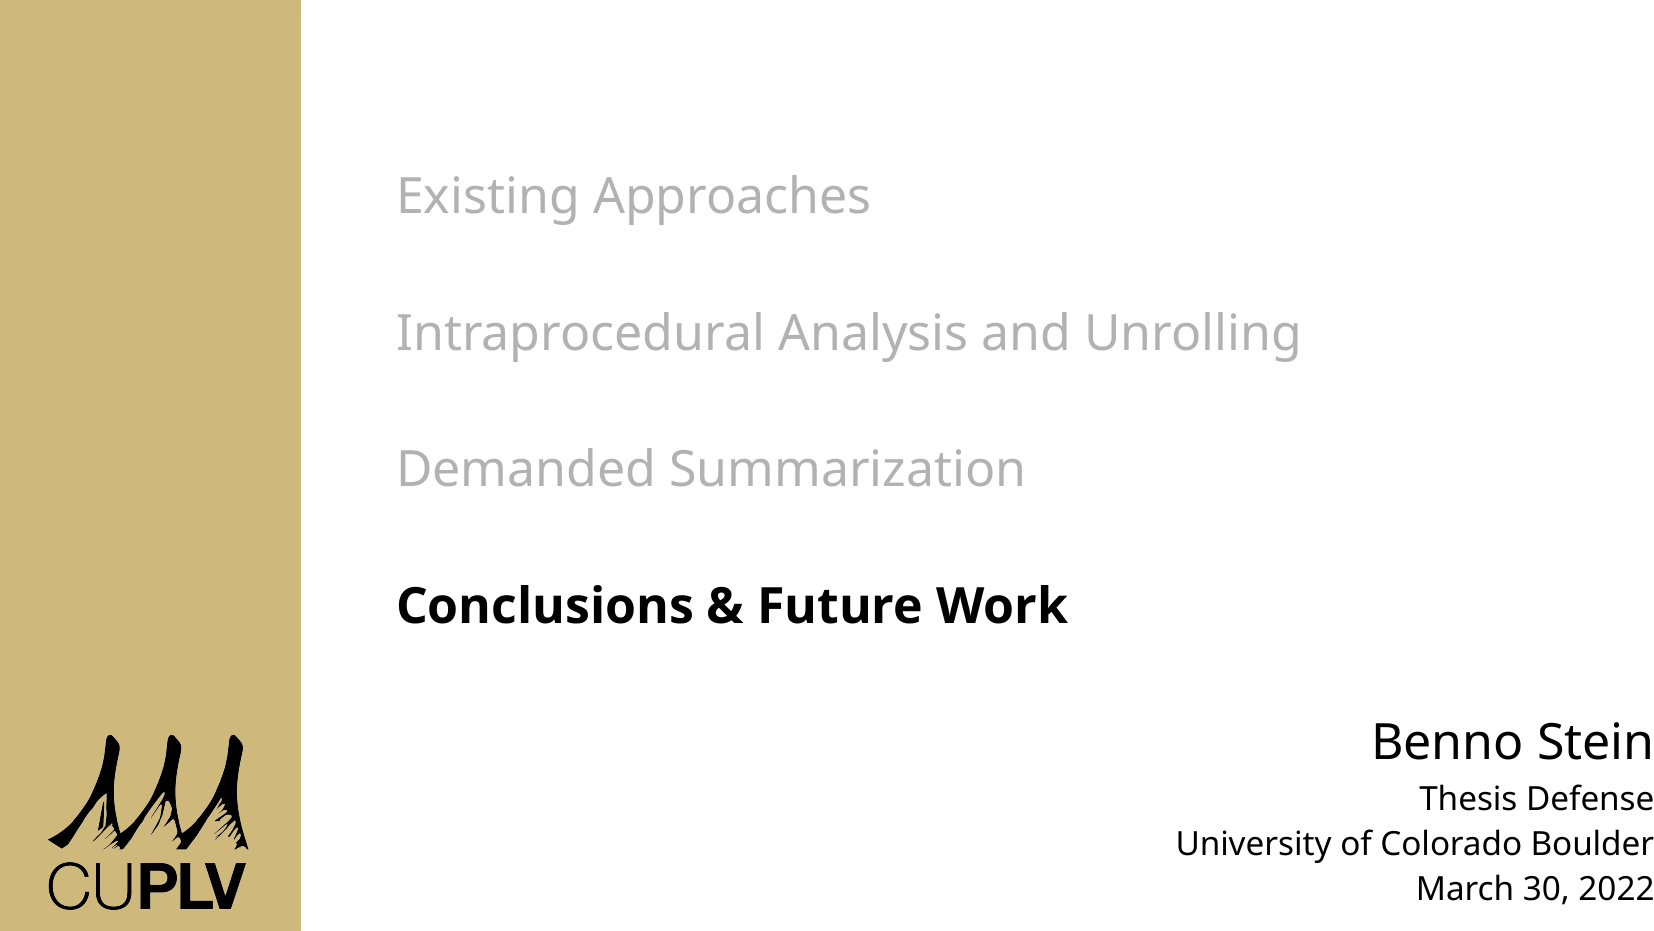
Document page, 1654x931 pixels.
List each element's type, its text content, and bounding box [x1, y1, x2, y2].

text_box [0, 0, 300, 931]
picture [36, 707, 261, 931]
text_box Benno Stein Thesis Defense University of Colorado Boulder March 30, 2022 [1201, 706, 1629, 900]
title Existing Approaches Intraprocedural Analysis and Unrolling Demanded Summarization Conclusions & Future Work [396, 38, 1559, 693]
